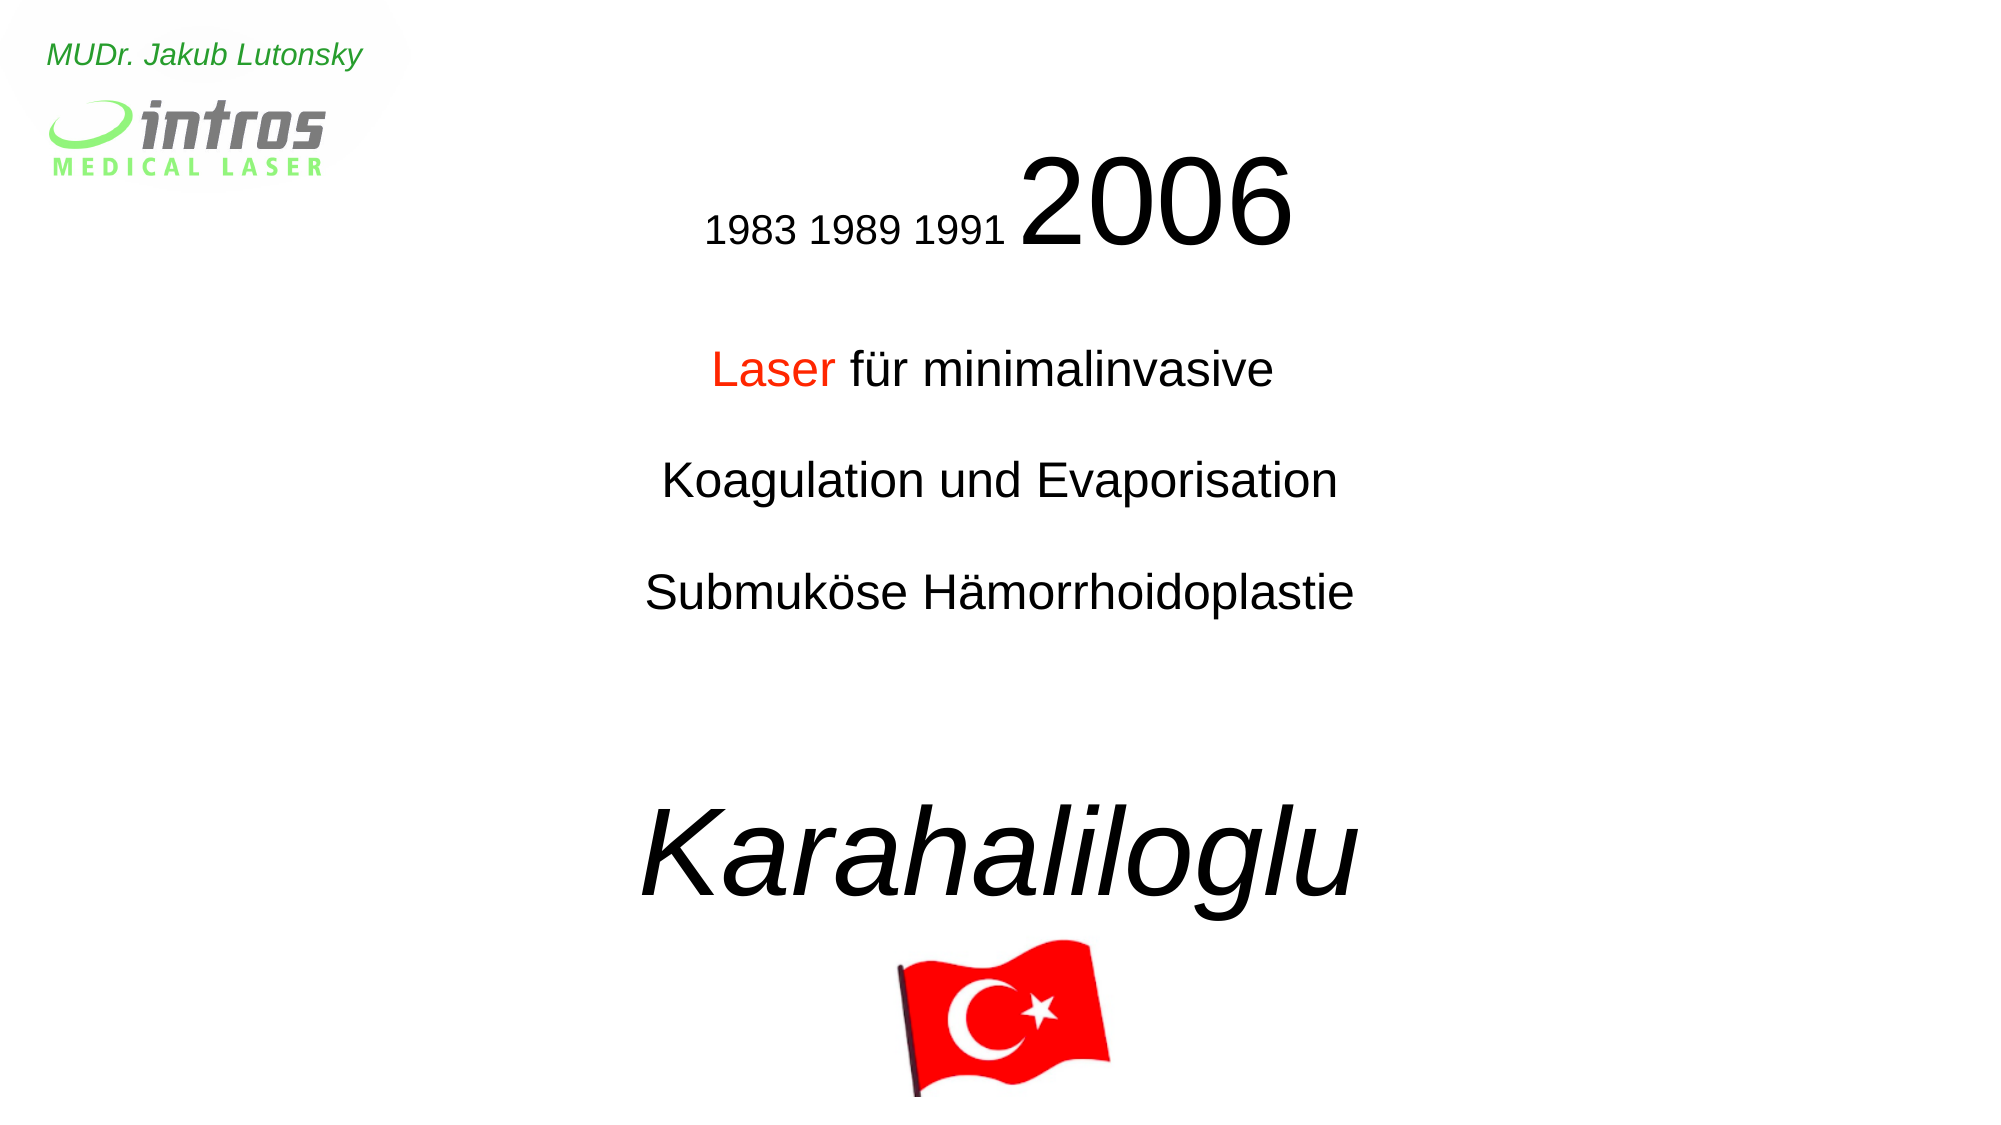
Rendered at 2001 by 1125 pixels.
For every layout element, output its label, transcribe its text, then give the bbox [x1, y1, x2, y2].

picture [883, 927, 1117, 1098]
text_box Karahaliloglu [631, 776, 1369, 932]
text_box 1983 1989 1991 2006 Laser für minimalinvasive Koagulation und Evaporisation Submuköse Hämorrhoidoplastie [402, 125, 1598, 628]
